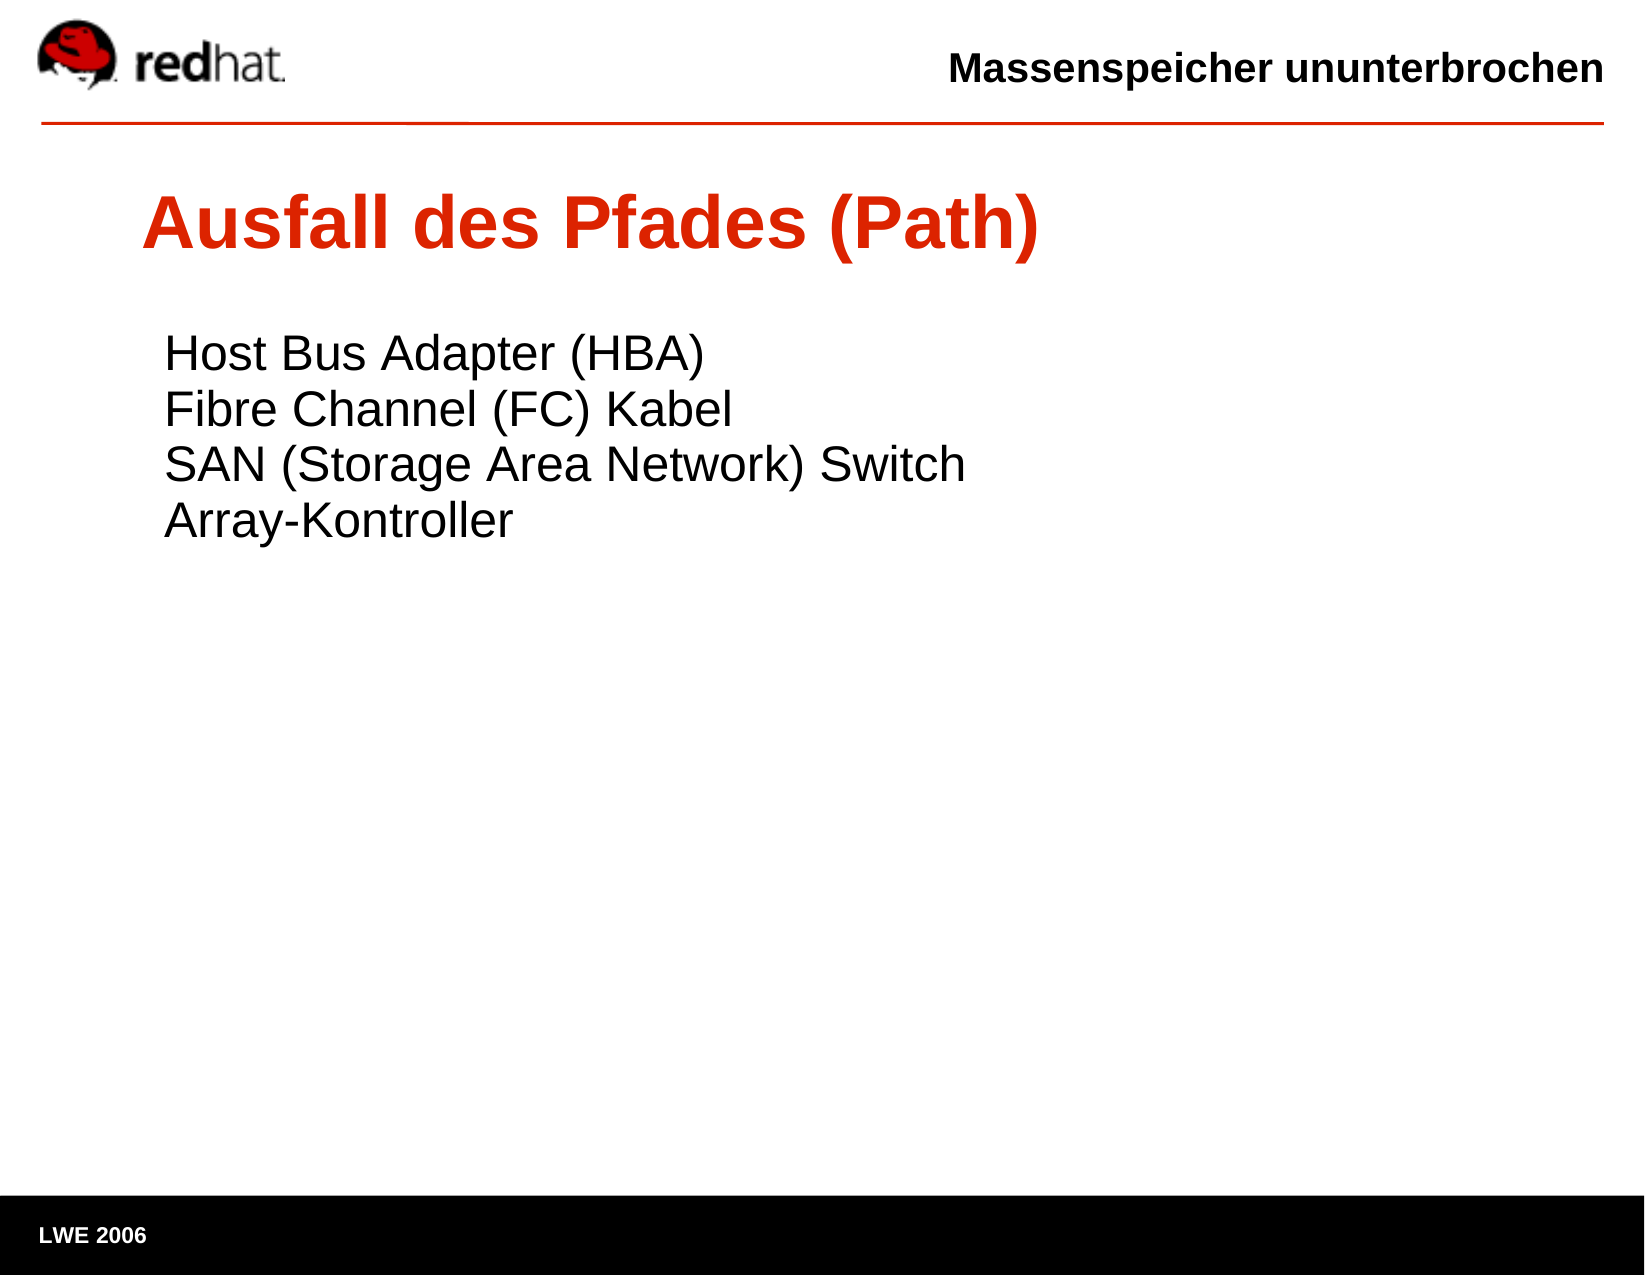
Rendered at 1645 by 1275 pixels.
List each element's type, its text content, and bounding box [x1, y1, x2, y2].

text_box [0, 1195, 1645, 1275]
text_box LWE 2006 [38, 1222, 382, 1252]
text_box Host Bus Adapter (HBA) Fibre Channel (FC) Kabel SAN (Storage Area Network) Switch Array-Kontroller [150, 324, 1346, 419]
text_box Ausfall des Pfades (Path) [141, 180, 755, 274]
text_box Massenspeicher ununterbrochen [959, 44, 1605, 97]
picture [36, 17, 285, 102]
